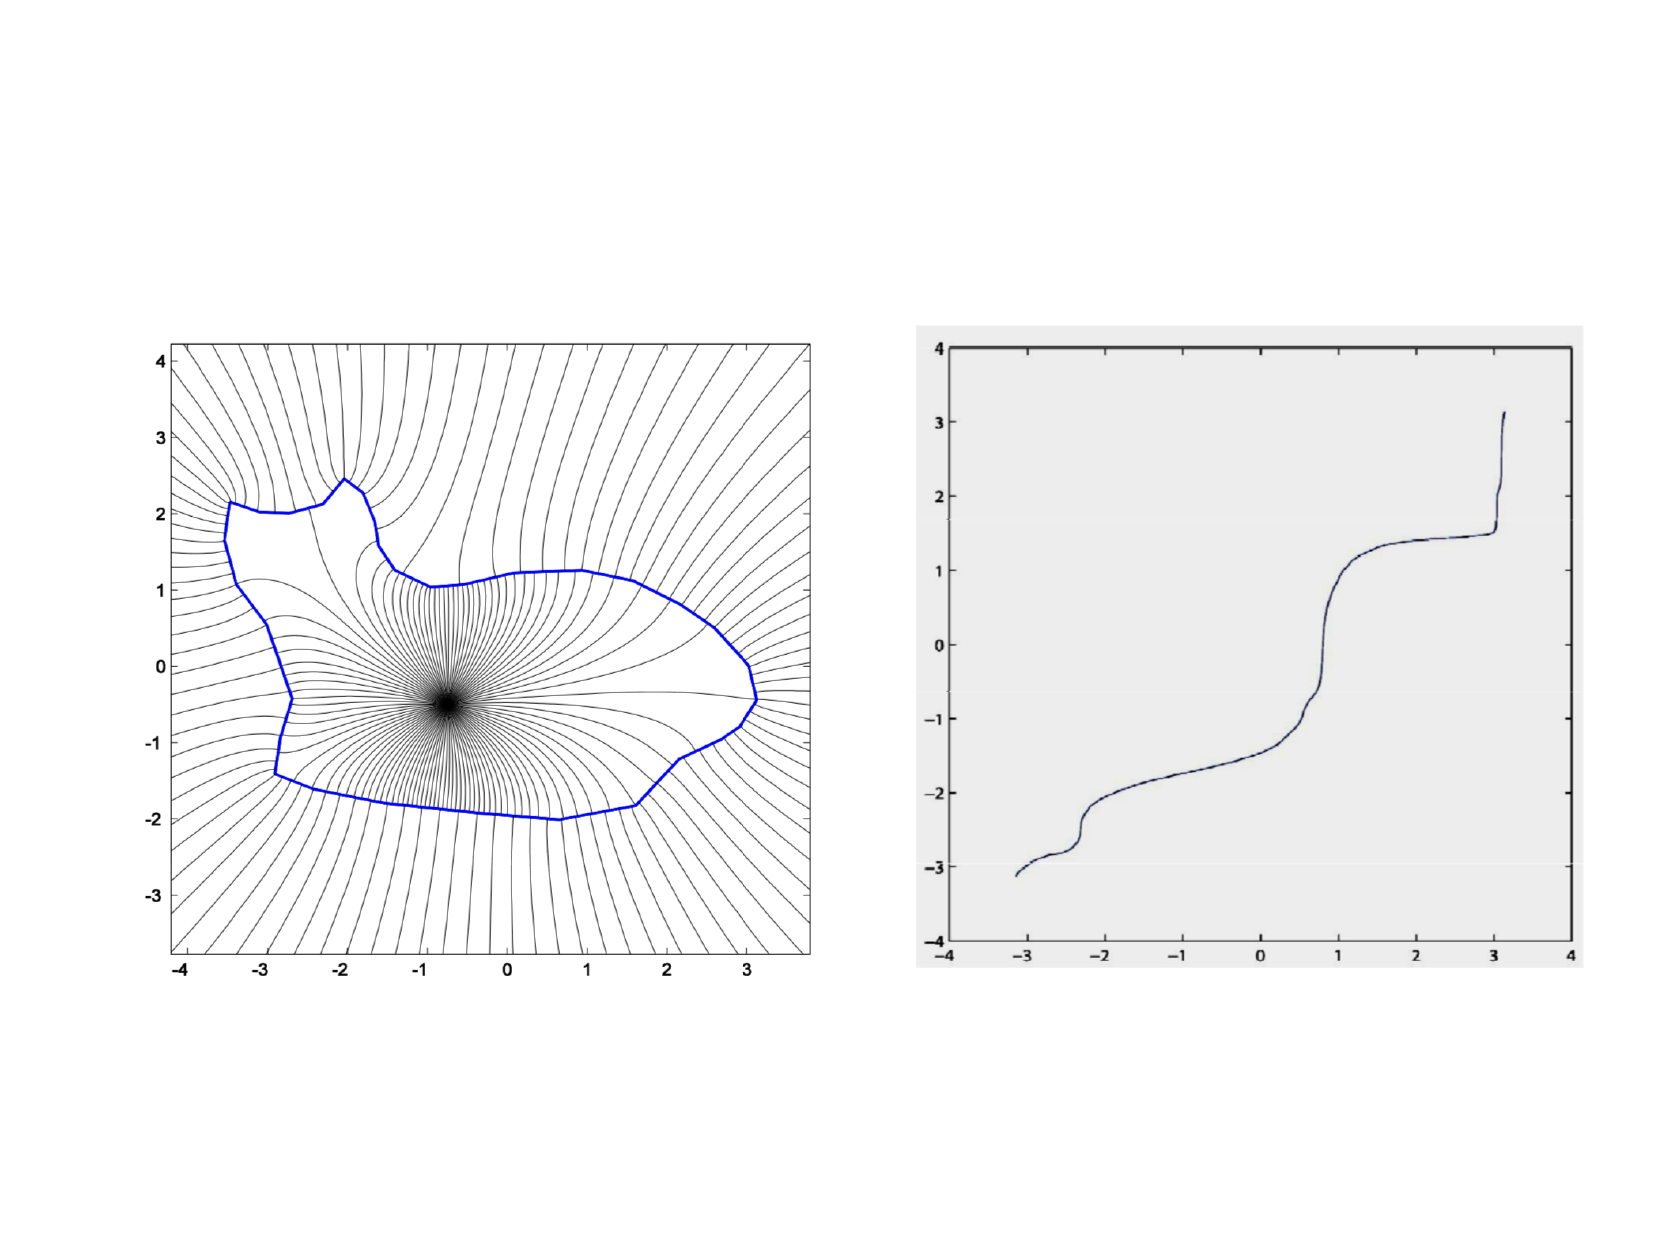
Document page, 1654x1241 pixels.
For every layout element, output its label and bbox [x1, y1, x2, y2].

picture [115, 284, 1641, 1040]
